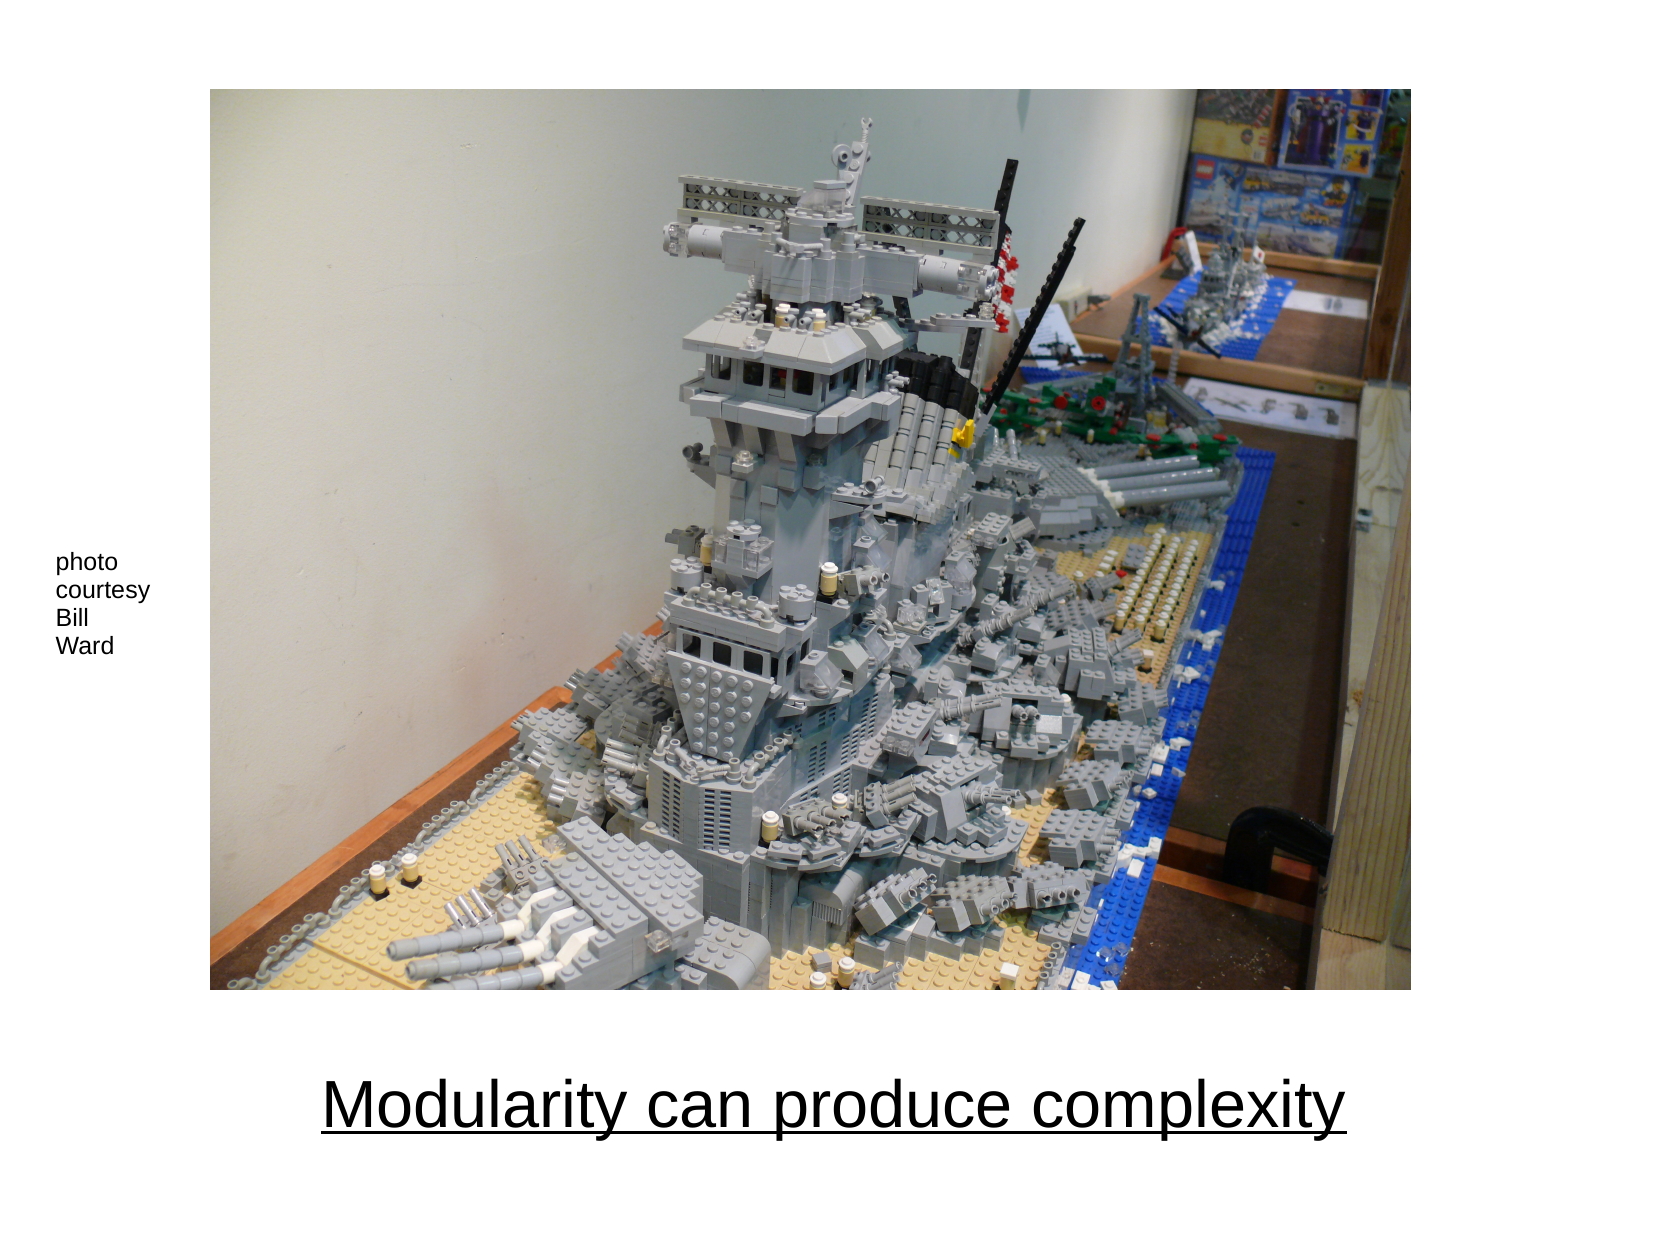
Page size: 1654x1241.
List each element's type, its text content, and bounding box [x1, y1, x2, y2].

title Modularity can produce complexity [90, 1022, 1579, 1186]
text_box photo courtesy Bill Ward [40, 540, 166, 667]
picture [210, 89, 1411, 991]
